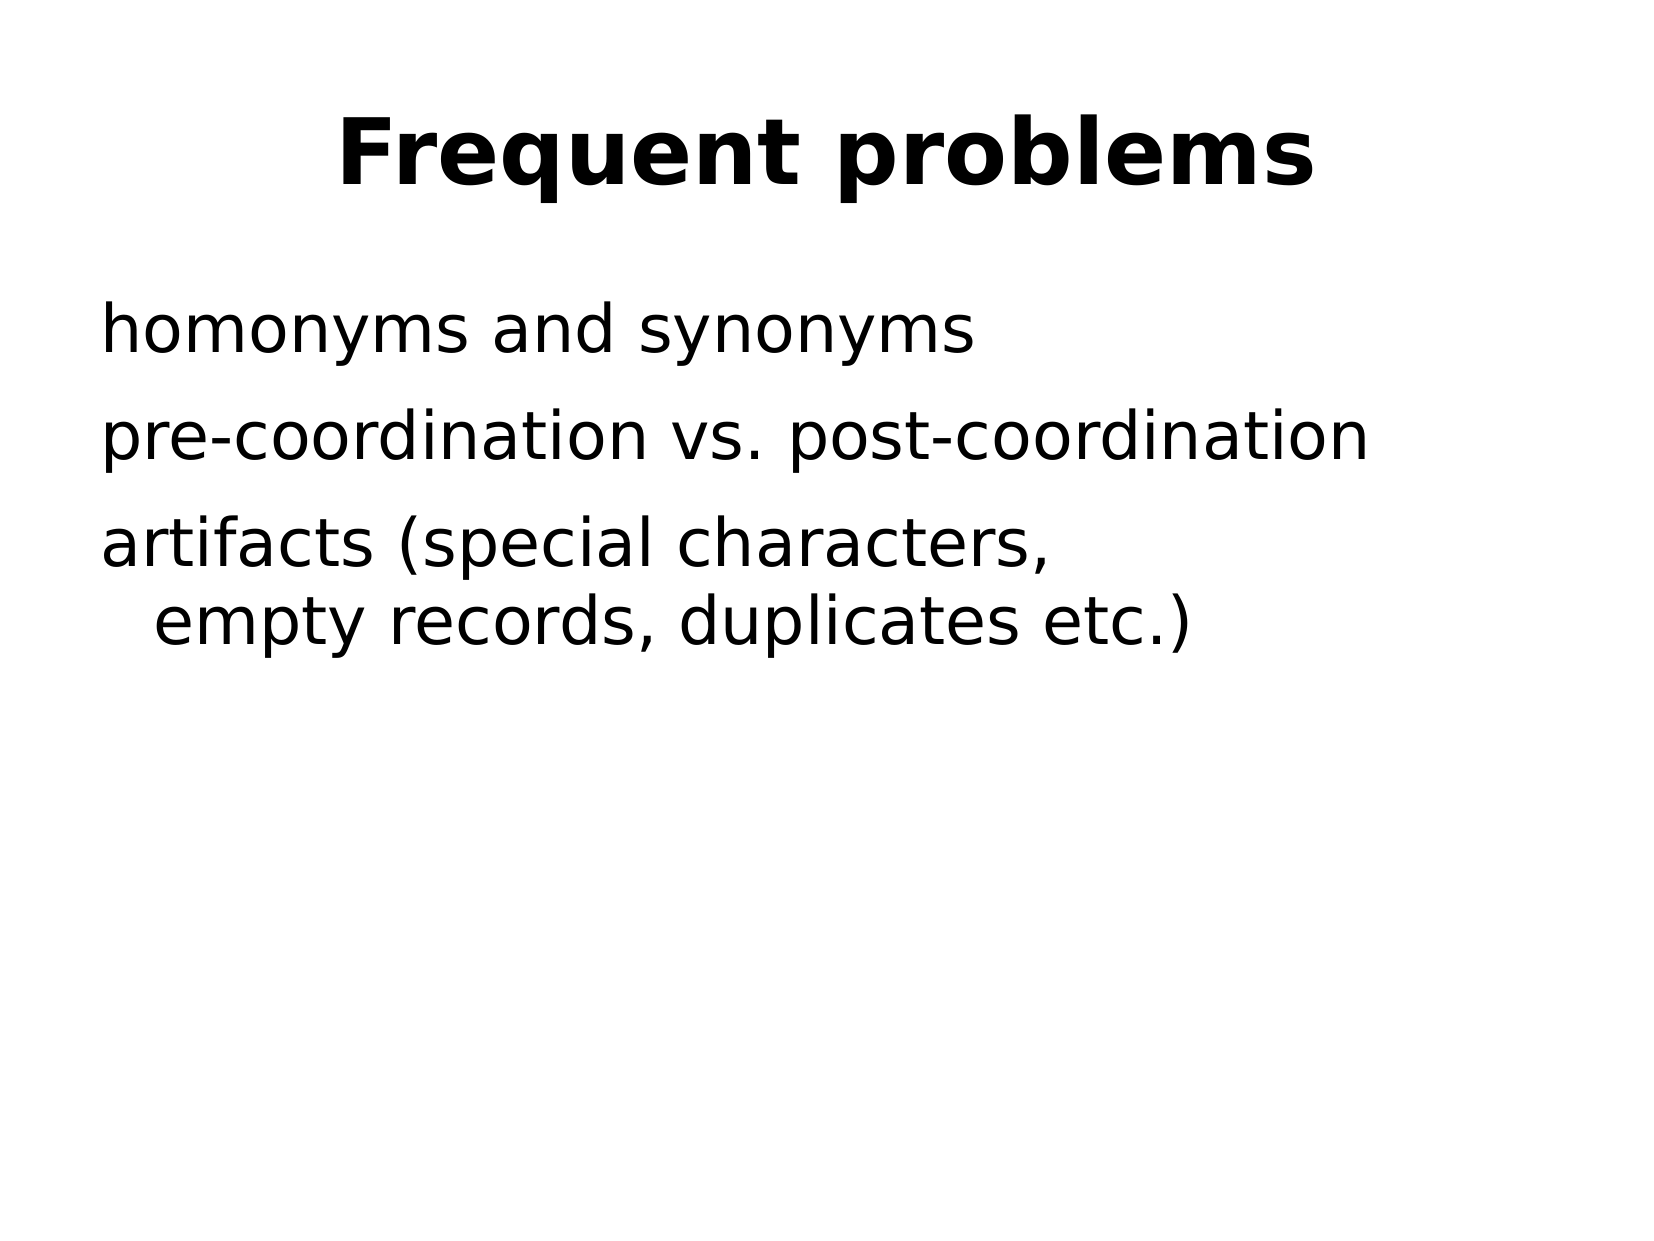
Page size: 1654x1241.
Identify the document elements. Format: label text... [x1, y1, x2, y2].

title Frequent problems [82, 56, 1571, 250]
list homonyms and synonyms pre-coordination vs. post-coordination artifacts (special characters, empty records, duplicates etc.) [82, 290, 1571, 1094]
